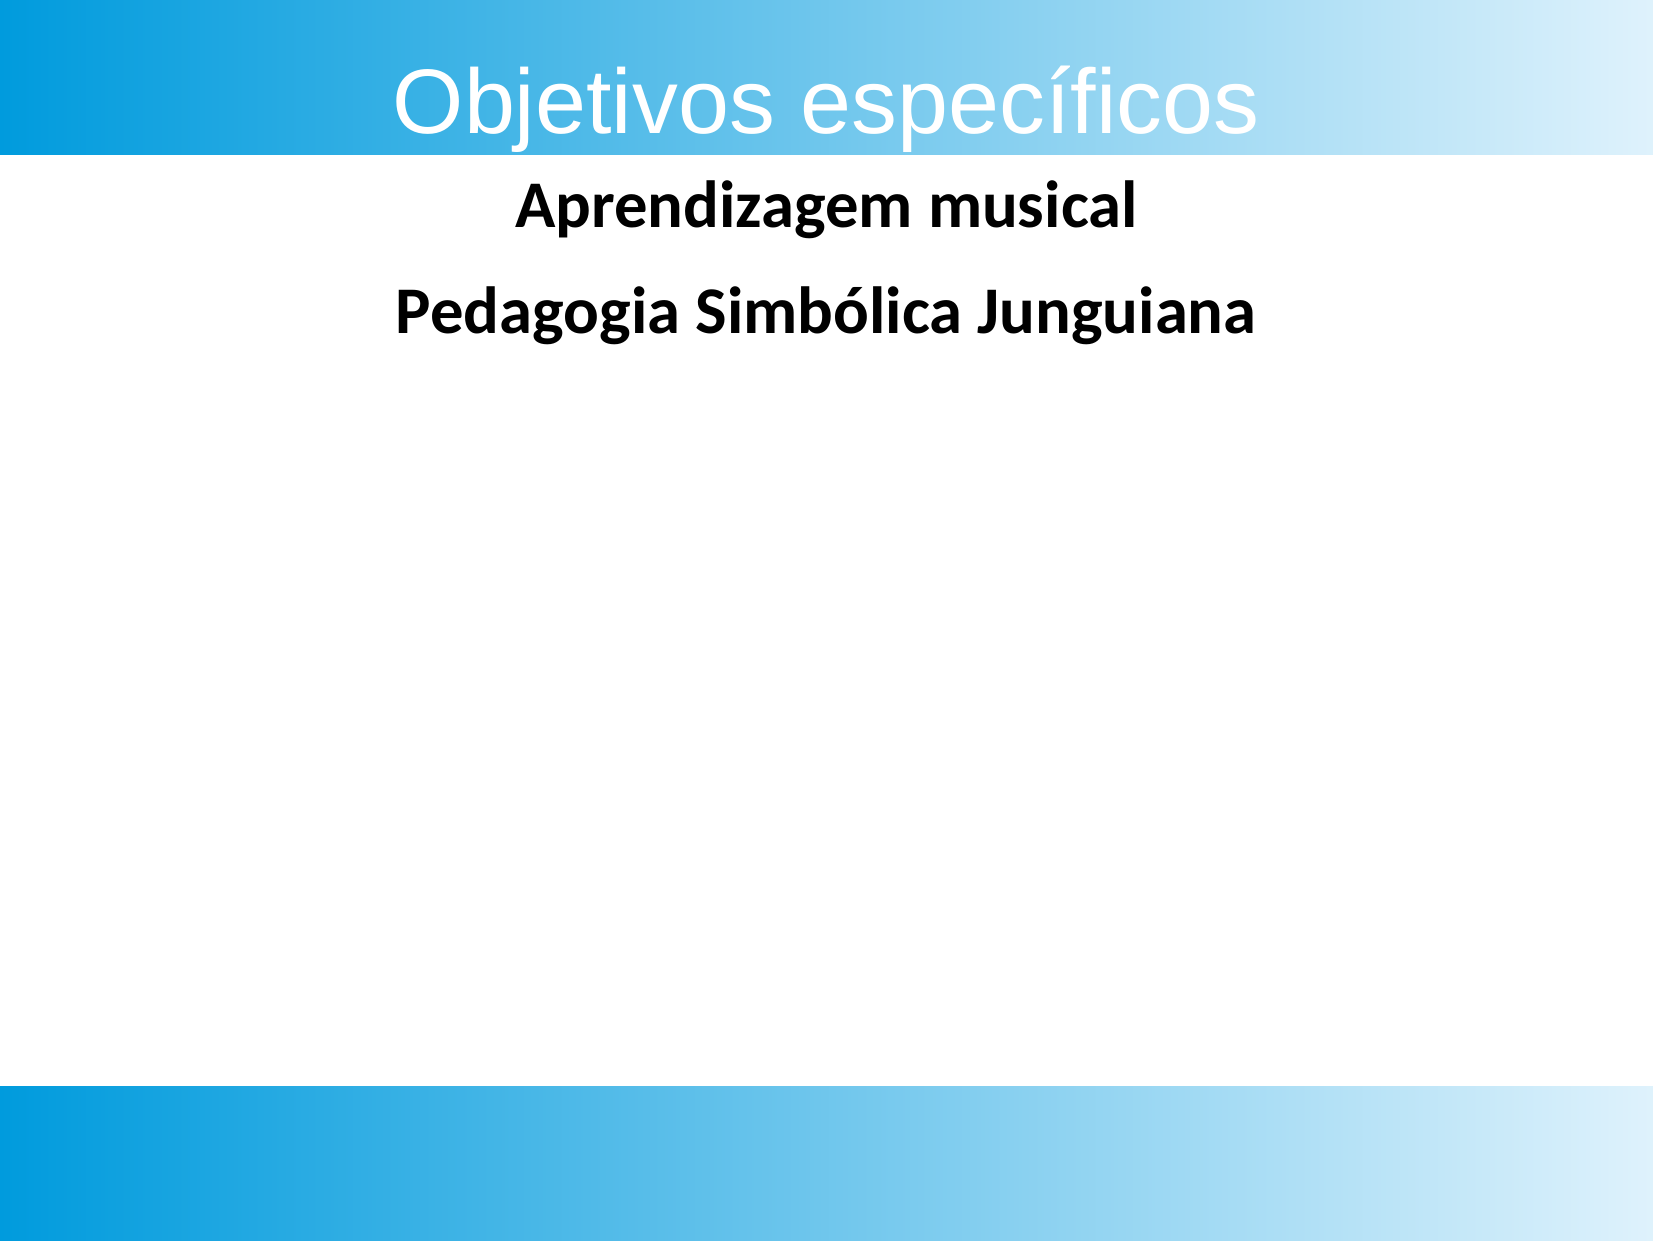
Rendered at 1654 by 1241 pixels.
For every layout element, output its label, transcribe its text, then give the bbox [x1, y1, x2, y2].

list Pedagogia Simbólica Junguiana [153, 283, 1501, 378]
title Objetivos específicos [82, 49, 1571, 155]
list Aprendizagem musical [153, 177, 1501, 272]
